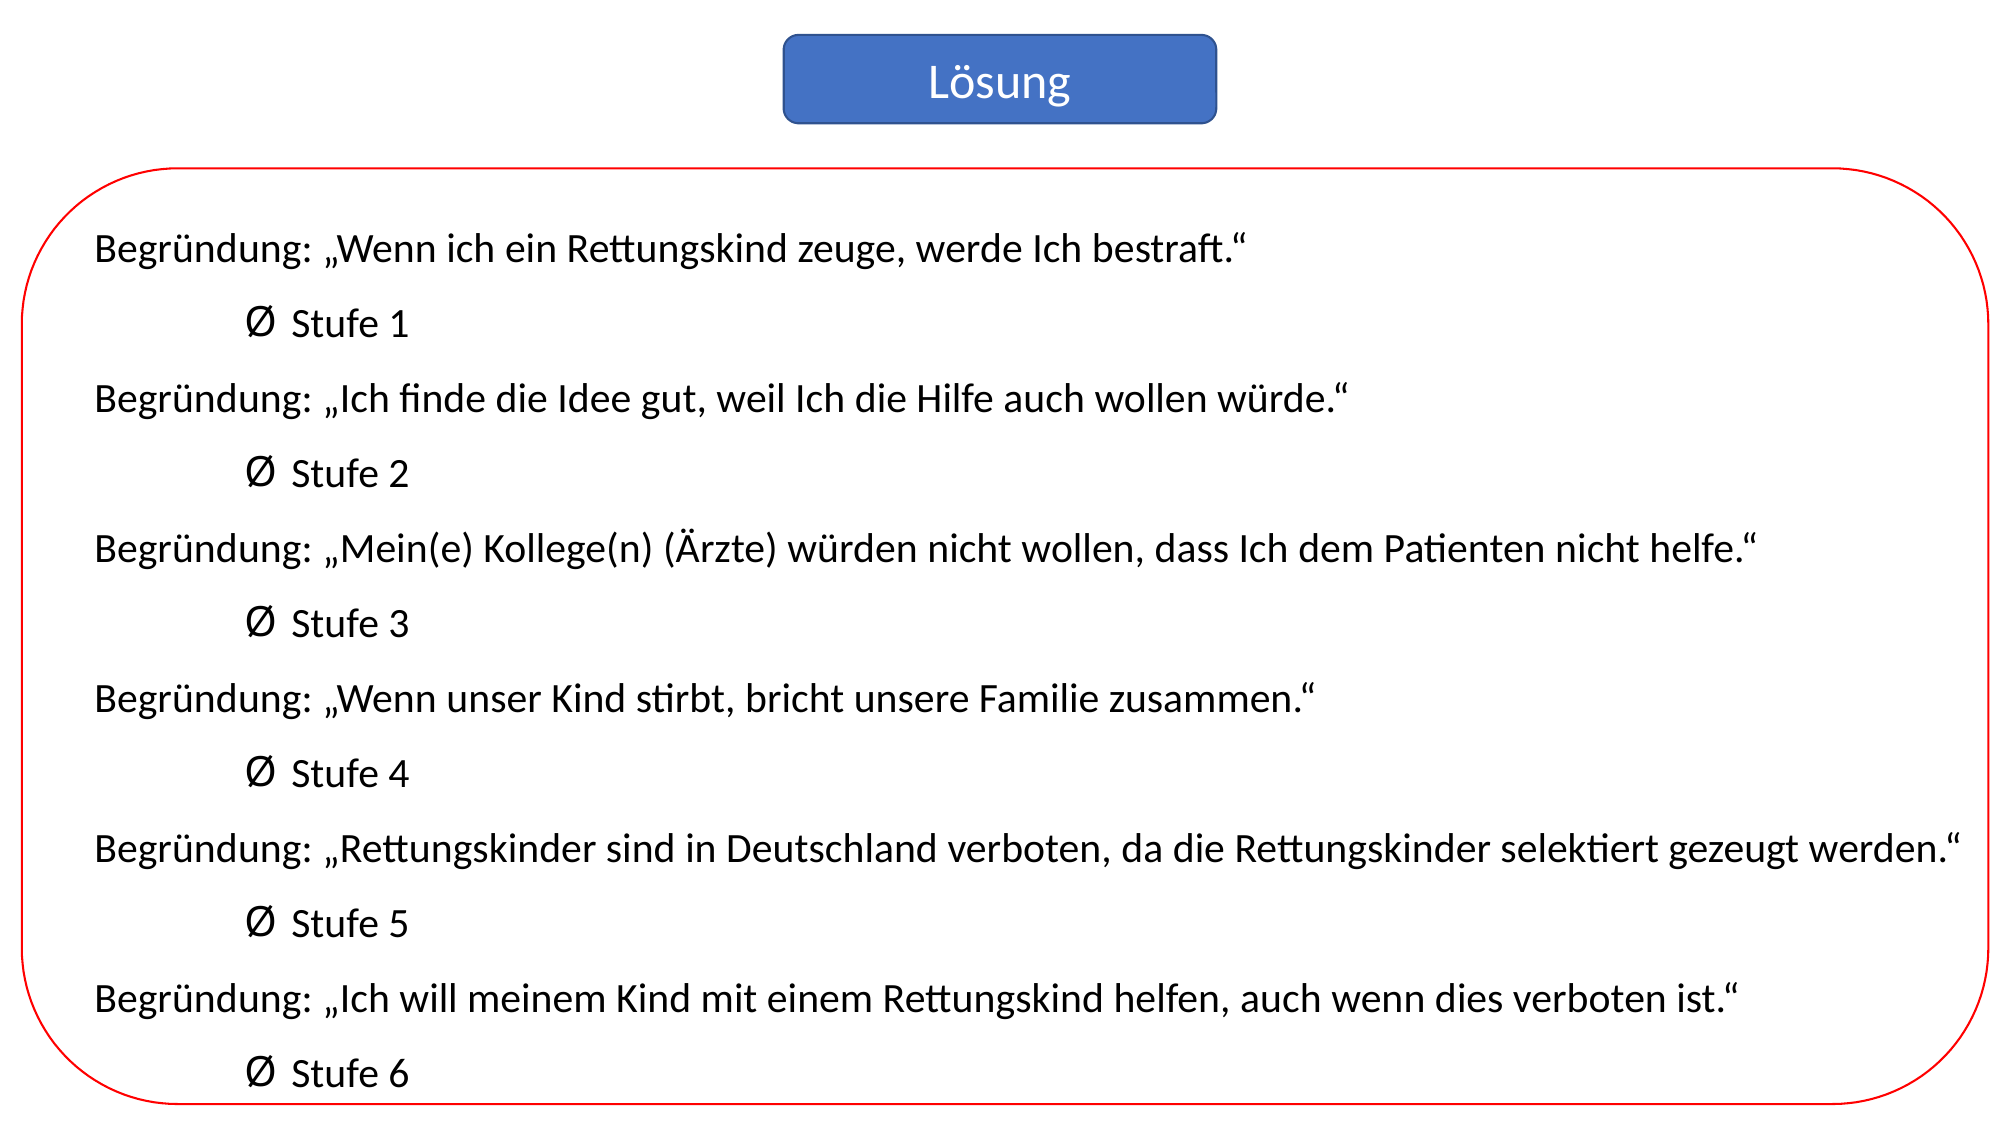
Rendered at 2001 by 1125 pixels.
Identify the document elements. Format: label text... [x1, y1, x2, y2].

text_box [21, 203, 79, 1069]
text_box [786, 34, 1214, 41]
text_box Begründung: „Wenn ich ein Rettungskind zeuge, werde Ich bestraft.“ Stufe 1 Begründung: „Ich finde die Idee gut, weil Ich die Hilfe auch wollen würde.“ Stufe 2 Begründung: „Mein(e) Kollege(n) (Ärzte) würden nicht wollen, dass Ich dem Patienten nicht helfe.“ Stufe 3 Begründung: „Wenn unser Kind stirbt, bricht unsere Familie zusammen.“ Stufe 4 Begründung: „Rettungskinder sind in Deutschland verboten, da die Rettungskinder selektiert gezeugt werden.“ Stufe 5 Begründung: „Ich will meinem Kind mit einem Rettungskind helfen, auch wenn dies verboten ist.“ Stufe 6 [79, 187, 2000, 1104]
text_box [786, 117, 1214, 124]
text_box Lösung [623, 41, 1377, 117]
text_box [103, 168, 1907, 187]
